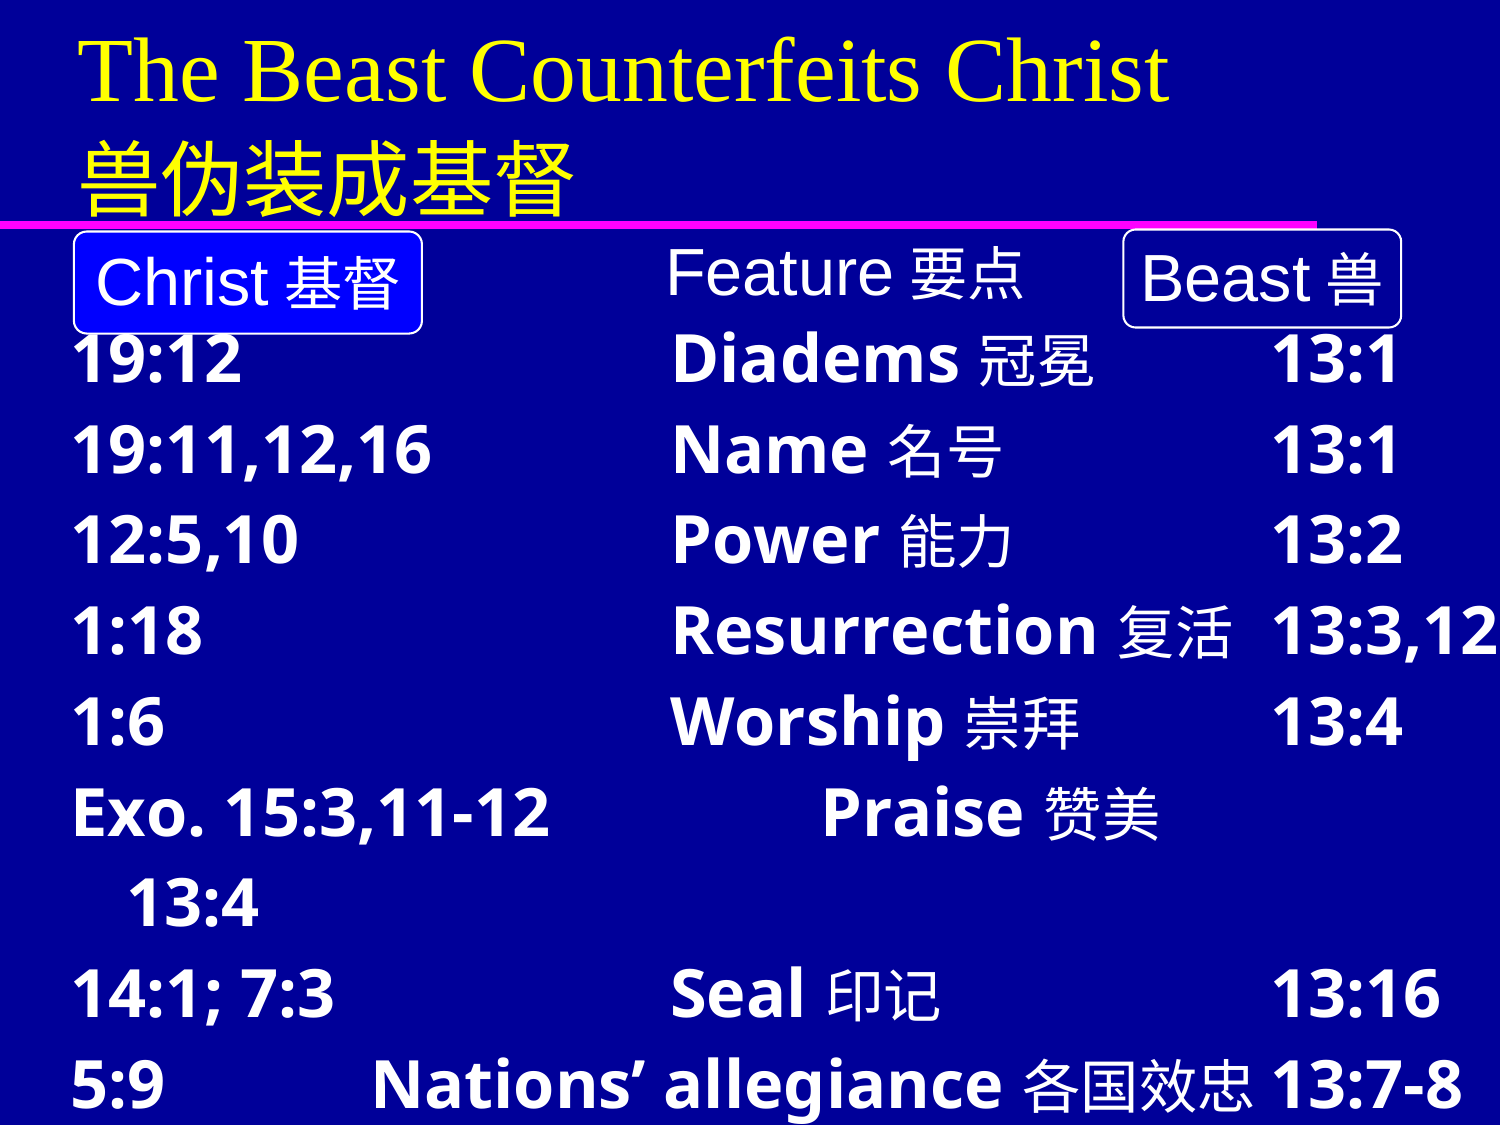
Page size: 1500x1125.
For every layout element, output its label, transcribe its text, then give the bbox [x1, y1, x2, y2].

list 19:12 Diadems冠冕 13:1 19:11,12,16 Name名号 13:1 12:5,10 Power能力 13:2 1:18 Resurrection复活 13:3,12 1:6 Worship崇拜 13:4 Exo. 15:3,11-12 Praise赞美 13:4 14:1; 7:3 Seal印记 13:16 5:9 Nations’ allegiance各国效忠 13:7-8 [55, 303, 1500, 965]
text_box Beast兽 [1123, 229, 1402, 328]
text_box Christ基督 [73, 231, 422, 334]
title The Beast Counterfeits Christ 兽伪装成基督 [62, 0, 1338, 243]
text_box Feature要点 [650, 225, 1101, 321]
